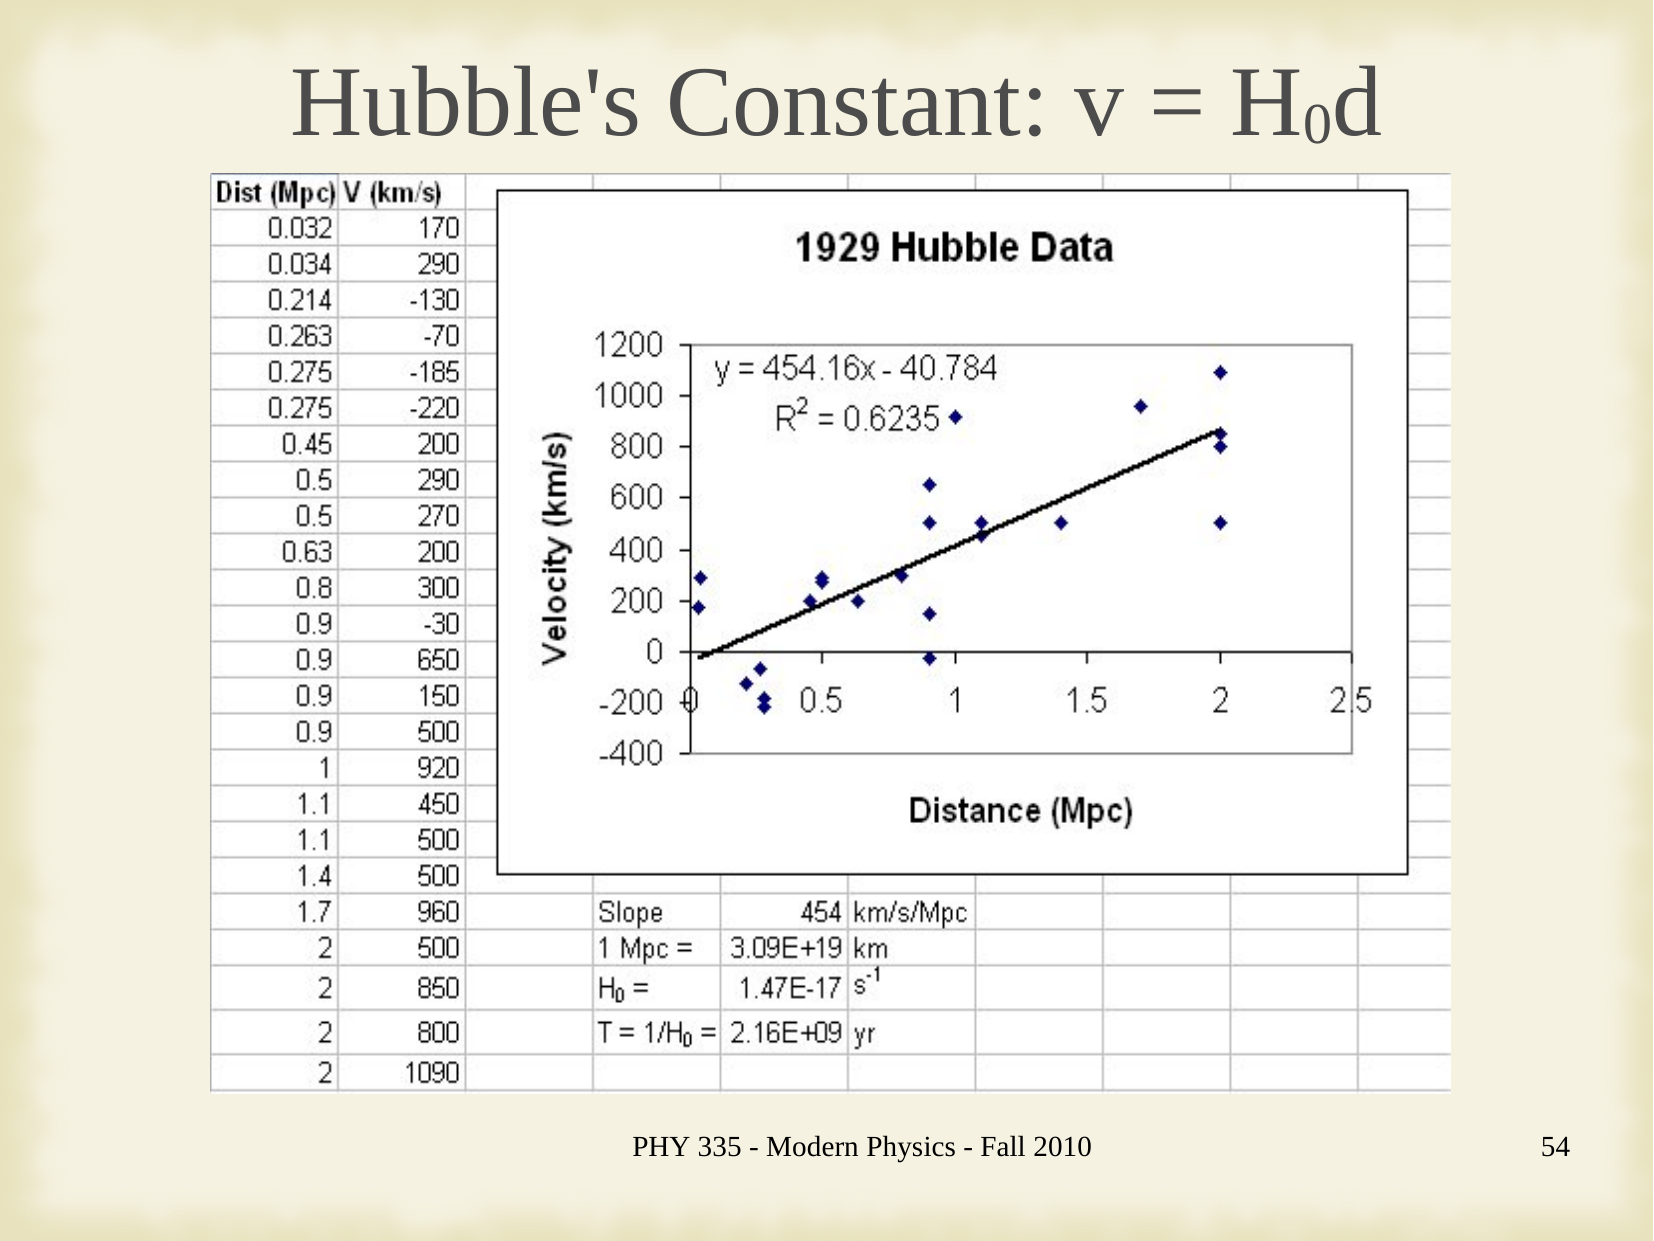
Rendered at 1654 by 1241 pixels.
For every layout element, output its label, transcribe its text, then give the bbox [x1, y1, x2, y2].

picture [0, 0, 1653, 1241]
text_box Hubble's Constant: v = H0d [92, 22, 1581, 181]
